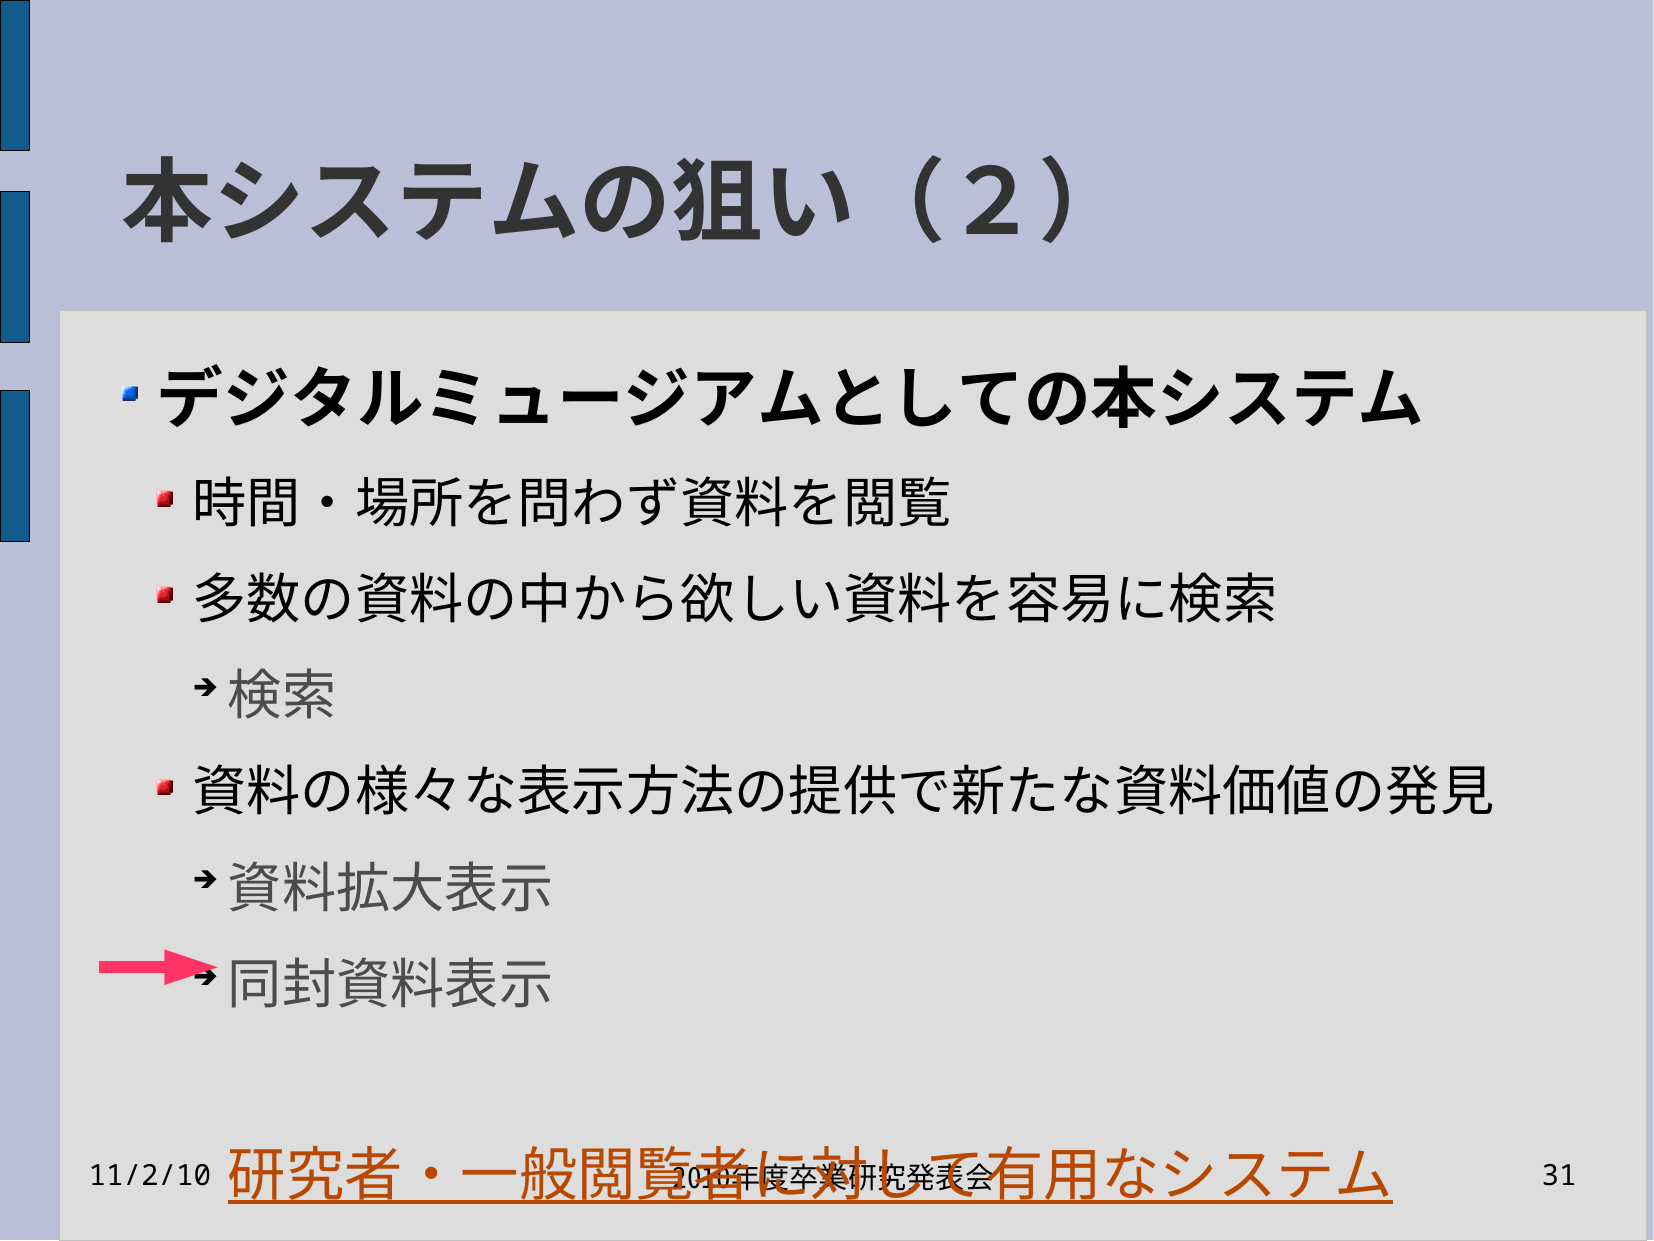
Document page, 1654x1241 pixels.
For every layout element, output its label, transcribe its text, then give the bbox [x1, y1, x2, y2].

subtitle デジタルミュージアムとしての本システム 時間・場所を問わず資料を閲覧 多数の資料の中から欲しい資料を容易に検索 検索 資料の様々な表示方法の提供で新たな資料価値の発見 資料拡大表示 同封資料表示 研究者・一般閲覧者に対して有用なシステム [121, 344, 1534, 1164]
title 本システムの狙い（２） [121, 91, 1534, 299]
